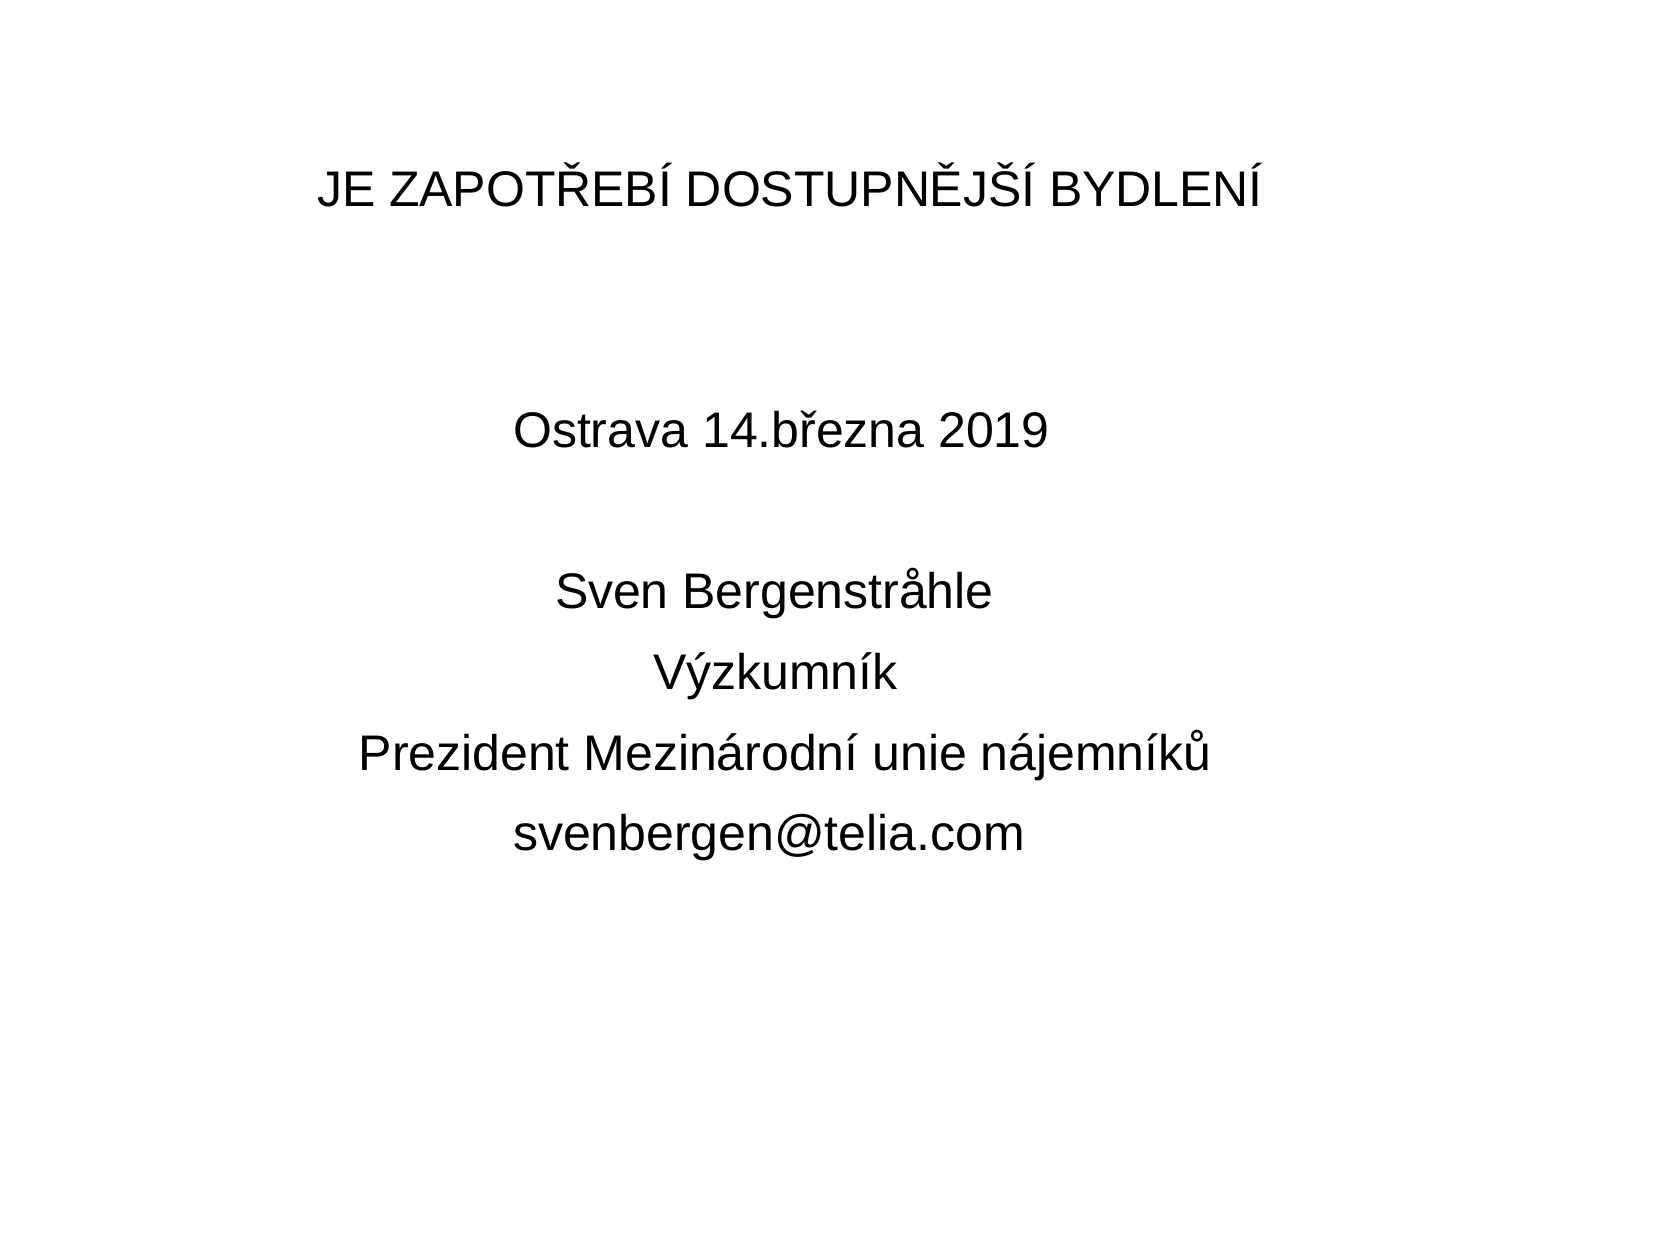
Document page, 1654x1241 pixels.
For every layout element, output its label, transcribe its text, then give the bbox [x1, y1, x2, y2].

text_box JE ZAPOTŘEBÍ DOSTUPNĚJŠÍ BYDLENÍ Ostrava 14.března 2019 Sven Bergenstråhle Výzkumník Prezident Mezinárodní unie nájemníků svenbergen@telia.com [106, 153, 1524, 1158]
